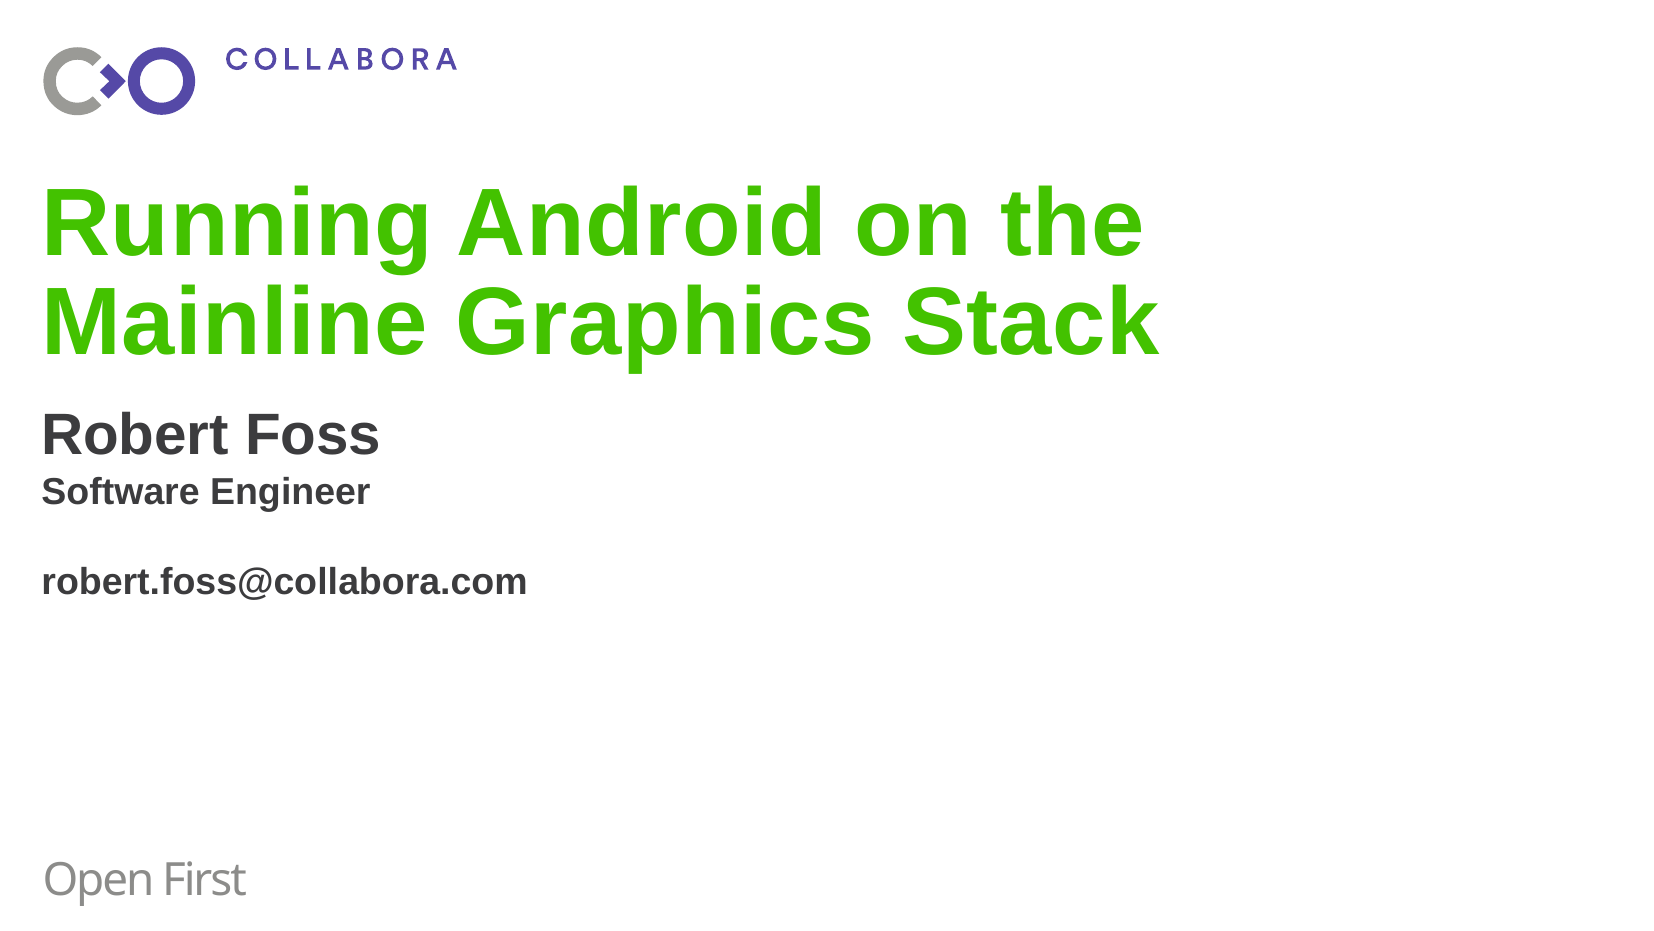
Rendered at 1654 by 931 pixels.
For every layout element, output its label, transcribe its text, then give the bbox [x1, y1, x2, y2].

text_box Software Engineer robert.foss@collabora.com [41, 467, 1614, 517]
title Running Android on the Mainline Graphics Stack [41, 291, 1614, 375]
subtitle Robert Foss [41, 395, 1614, 445]
